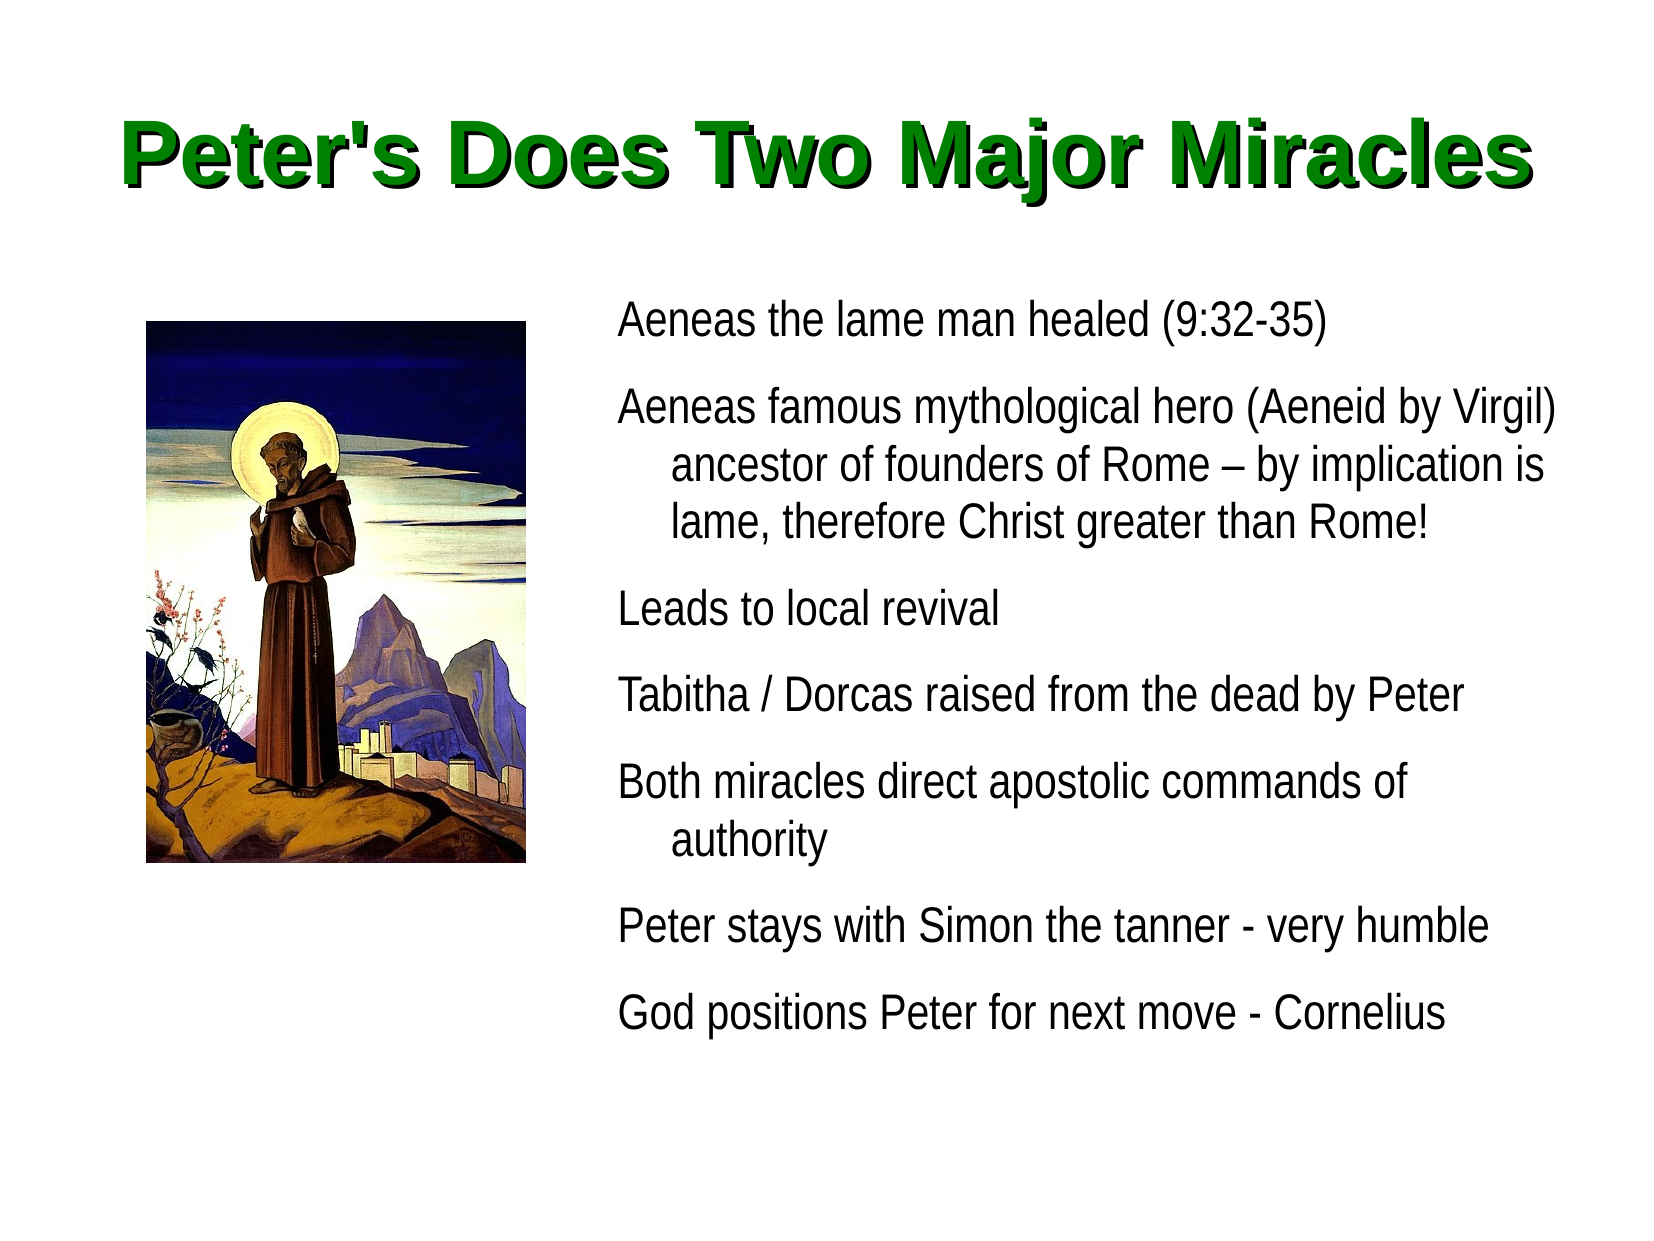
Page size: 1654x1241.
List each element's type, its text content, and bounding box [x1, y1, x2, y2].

title Peter's Does Two Major Miracles [82, 56, 1571, 250]
list Aeneas the lame man healed (9:32-35) Aeneas famous mythological hero (Aeneid by Virgil) ancestor of founders of Rome – by implication is lame, therefore Christ greater than Rome! Leads to local revival Tabitha / Dorcas raised from the dead by Peter Both miracles direct apostolic commands of authority Peter stays with Simon the tanner - very humble God positions Peter for next move - Cornelius [600, 290, 1572, 1094]
picture [146, 321, 526, 863]
